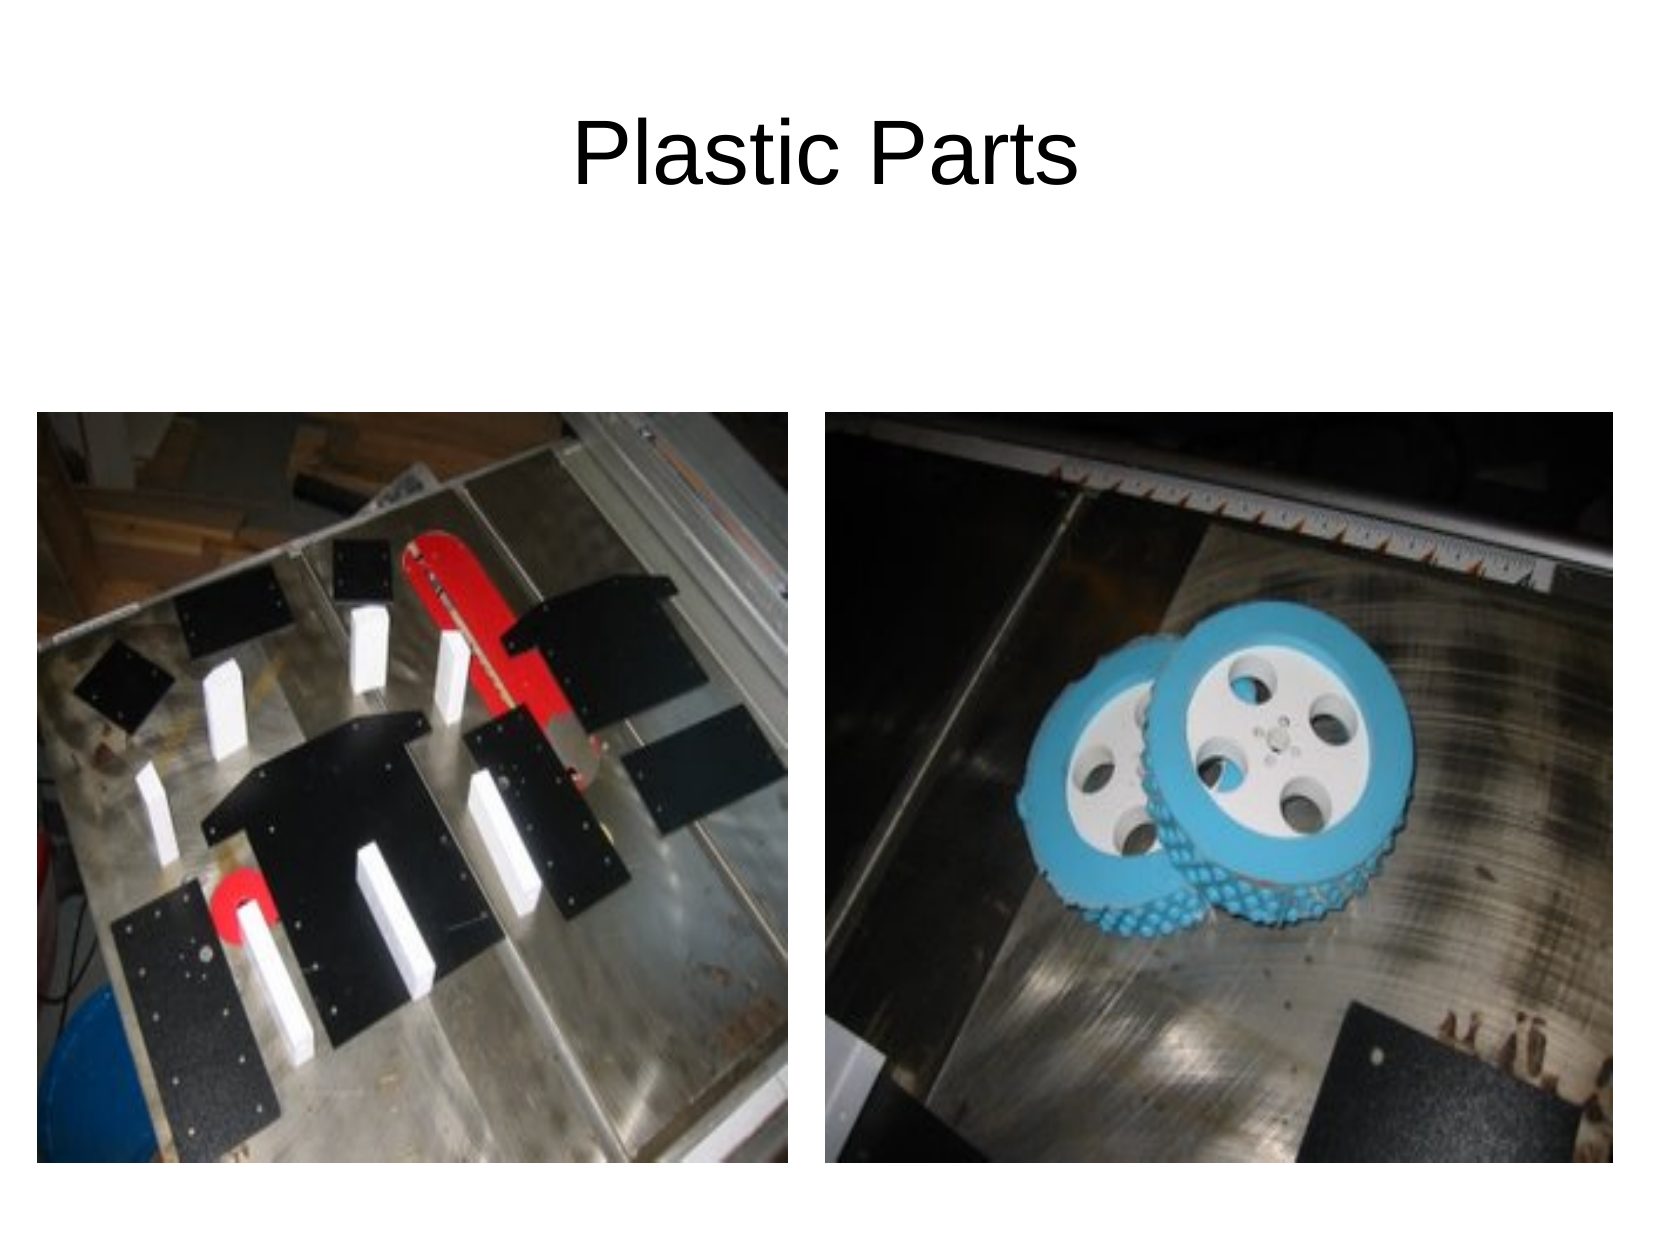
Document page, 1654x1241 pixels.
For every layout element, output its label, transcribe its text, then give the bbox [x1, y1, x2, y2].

title Plastic Parts [82, 56, 1571, 250]
picture [825, 412, 1613, 1163]
picture [37, 412, 788, 1163]
